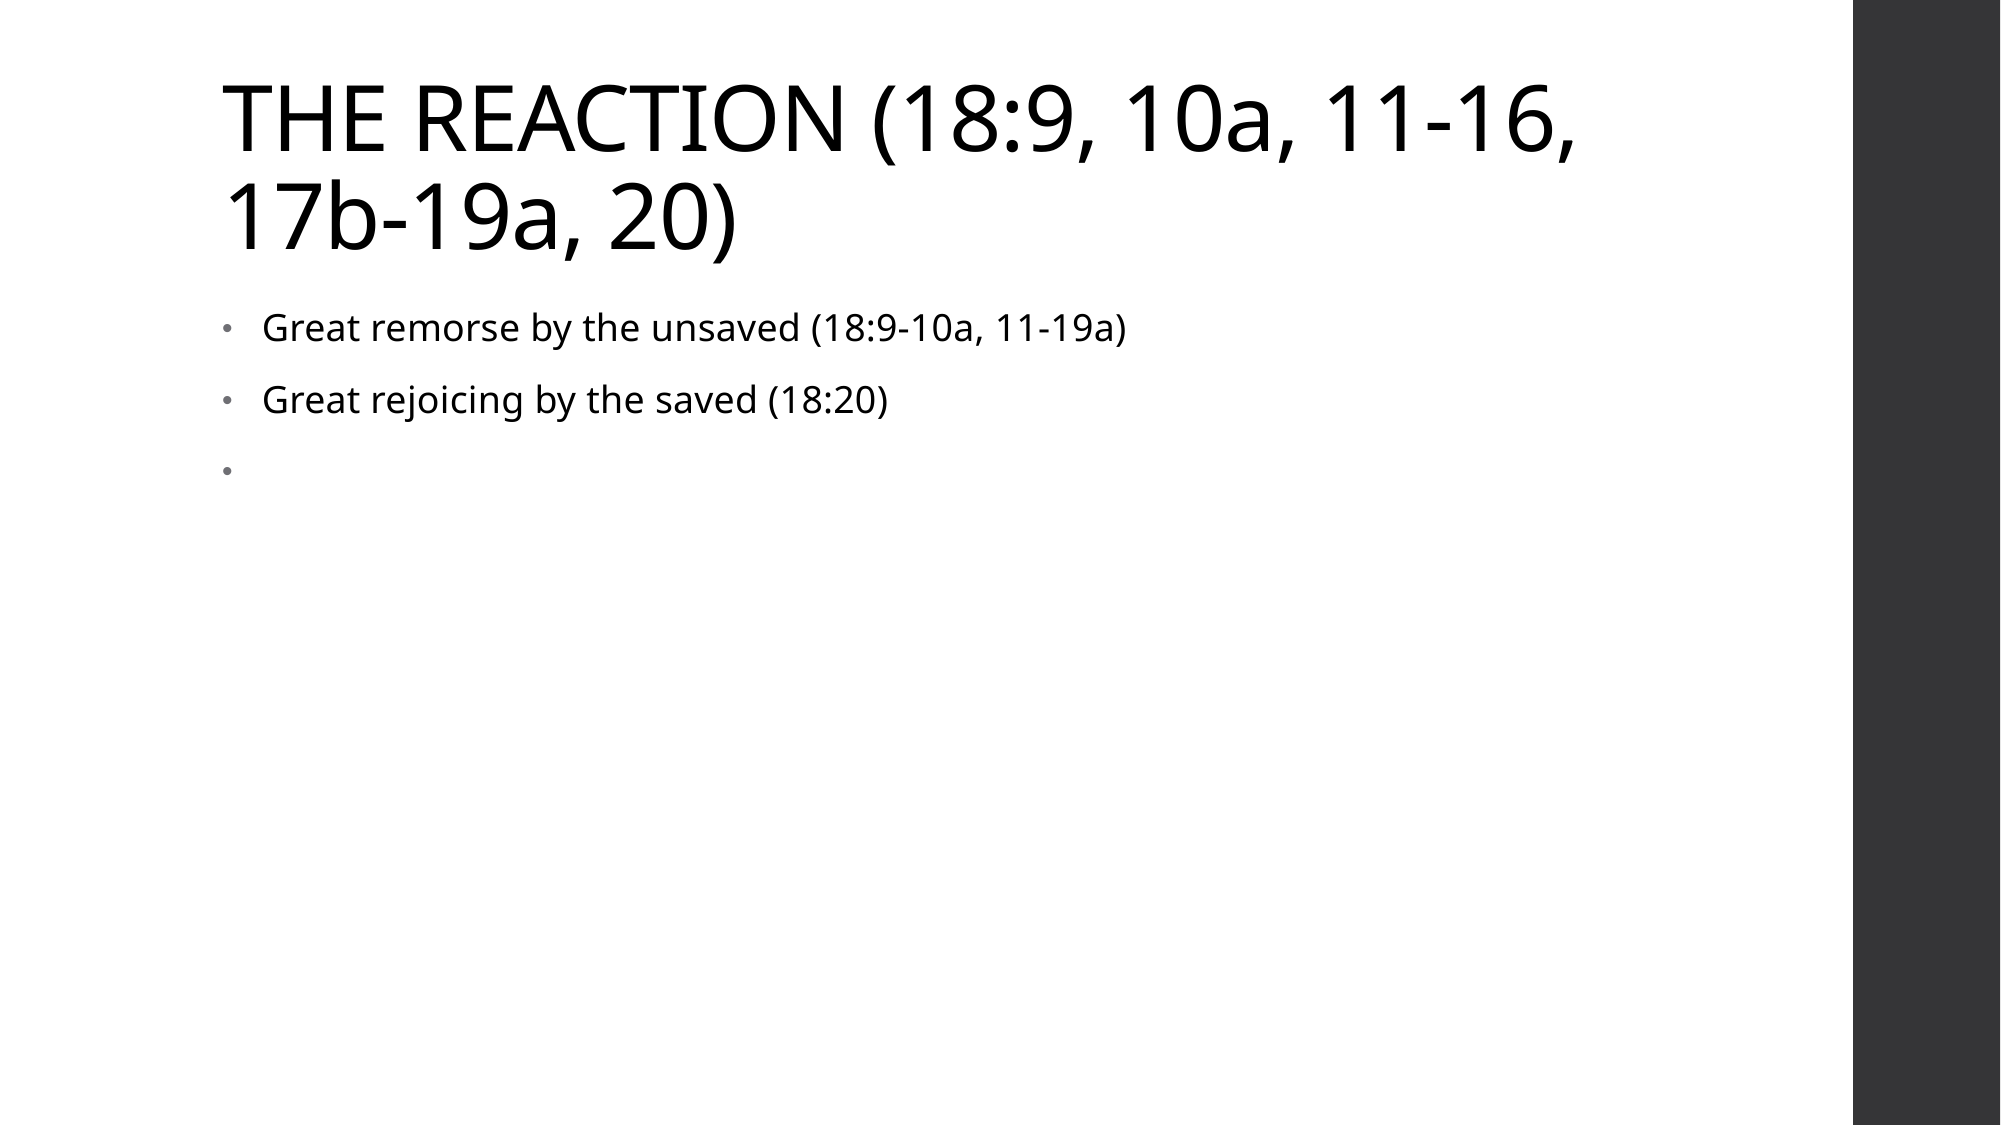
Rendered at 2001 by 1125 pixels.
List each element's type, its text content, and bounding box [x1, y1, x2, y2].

list Great remorse by the unsaved (18:9-10a, 11-19a) Great rejoicing by the saved (18:20) [206, 299, 1617, 1014]
title THE REACTION (18:9, 10a, 11-16, 17b-19a, 20) [206, 60, 1797, 278]
